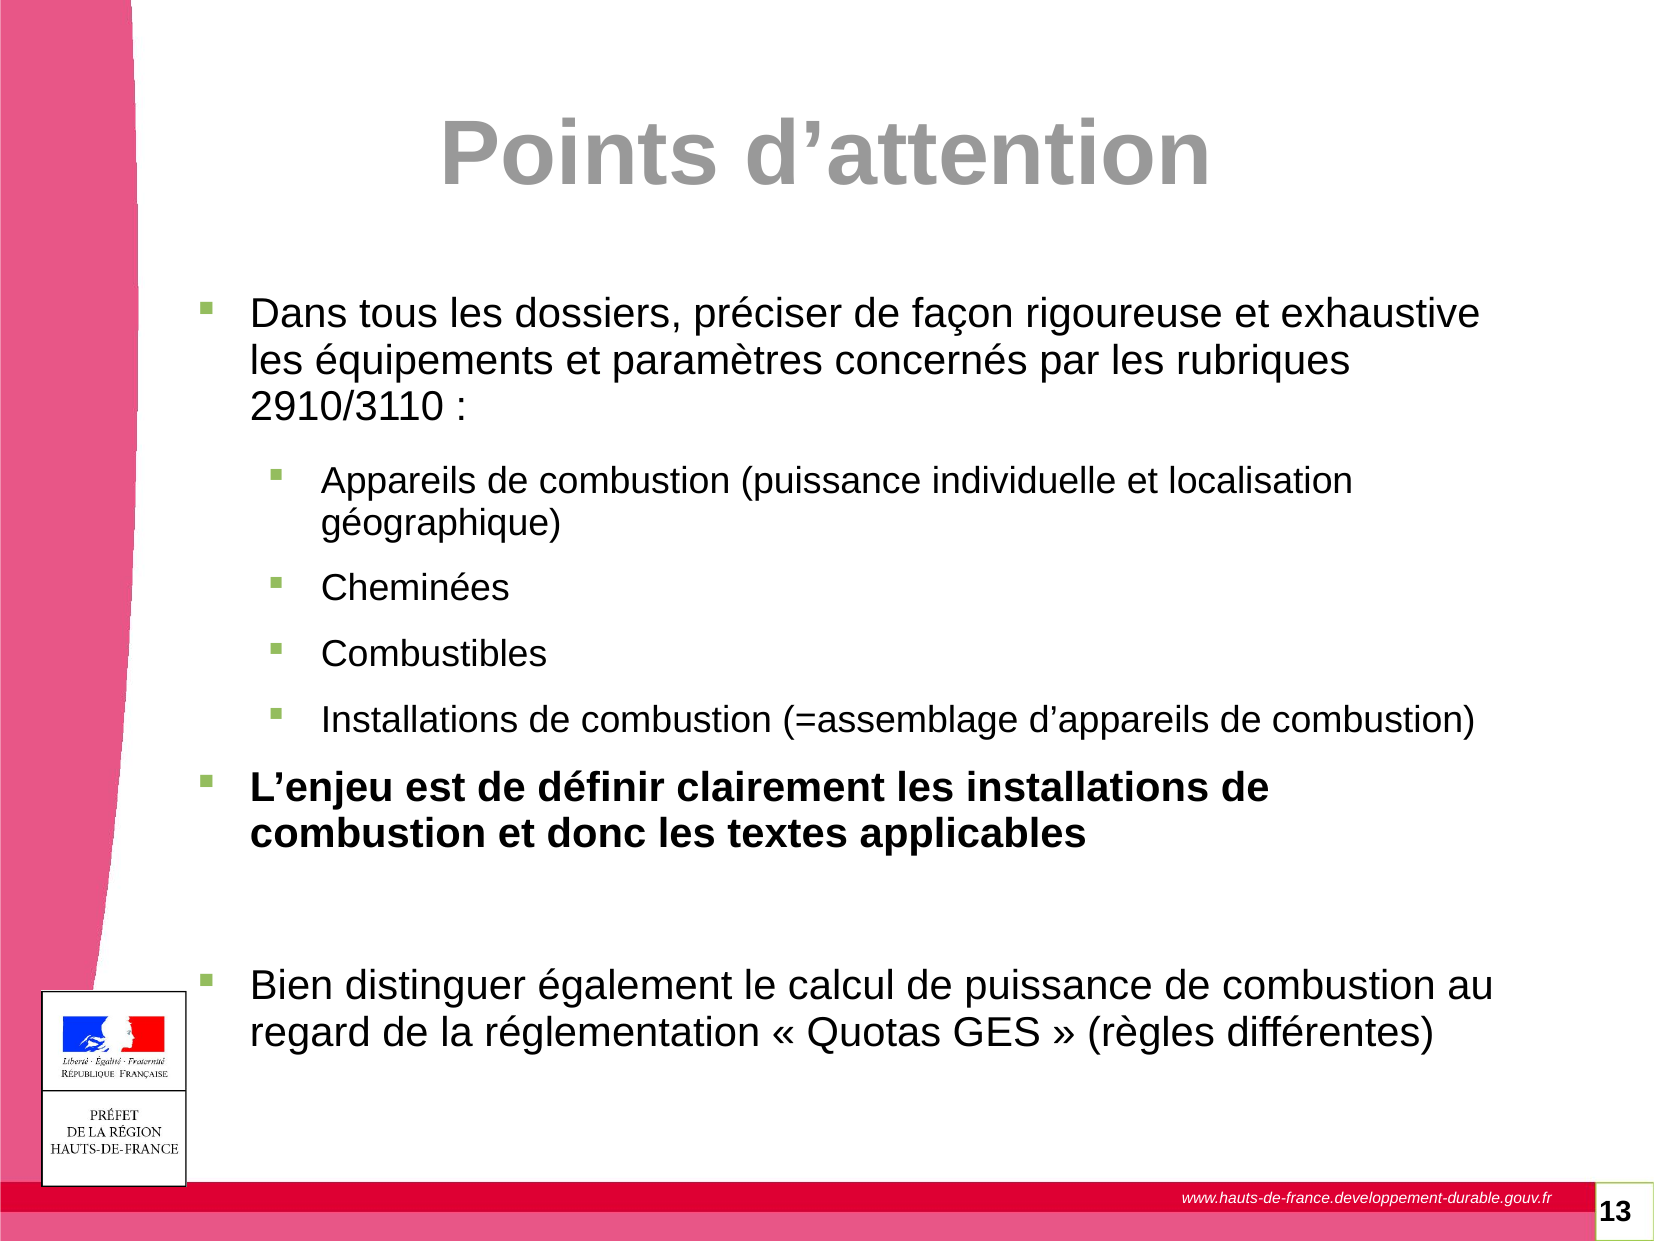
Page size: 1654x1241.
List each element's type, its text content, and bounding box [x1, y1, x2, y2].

picture [0, 0, 1654, 1241]
title Points d’attention [82, 49, 1571, 257]
list Dans tous les dossiers, préciser de façon rigoureuse et exhaustive les équipements et paramètres concernés par les rubriques 2910/3110 : Appareils de combustion (puissance individuelle et localisation géographique) Cheminées Combustibles Installations de combustion (=assemblage d’appareils de combustion) L’enjeu est de définir clairement les installations de combustion et donc les textes applicables Bien distinguer également le calcul de puissance de combustion au regard de la réglementation « Quotas GES » (règles différentes) [179, 290, 1509, 1056]
